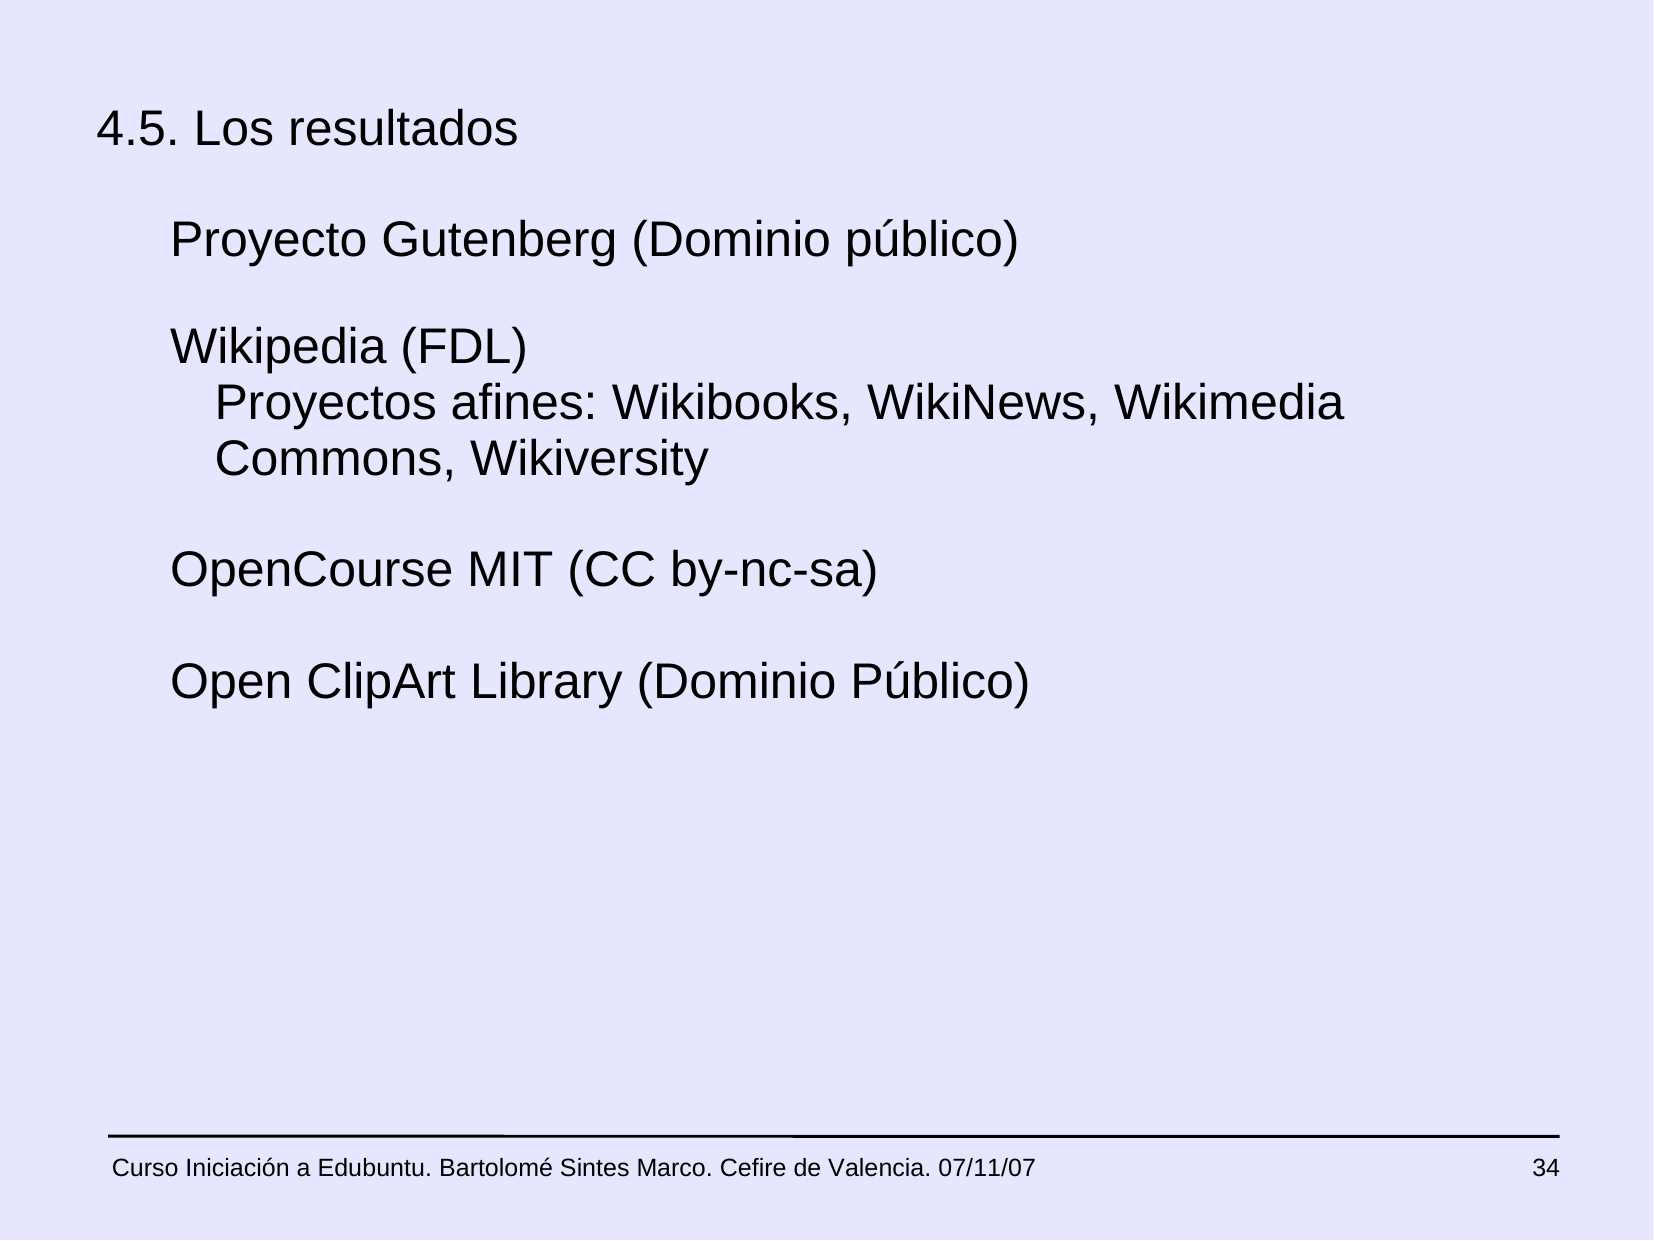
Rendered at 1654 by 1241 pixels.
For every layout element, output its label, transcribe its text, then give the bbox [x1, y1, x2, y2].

text_box 4.5. Los resultados Proyecto Gutenberg (Dominio público) Wikipedia (FDL) Proyectos afines: Wikibooks, WikiNews, Wikimedia Commons, Wikiversity OpenCourse MIT (CC by-nc-sa) Open ClipArt Library (Dominio Público) [96, 100, 1411, 709]
